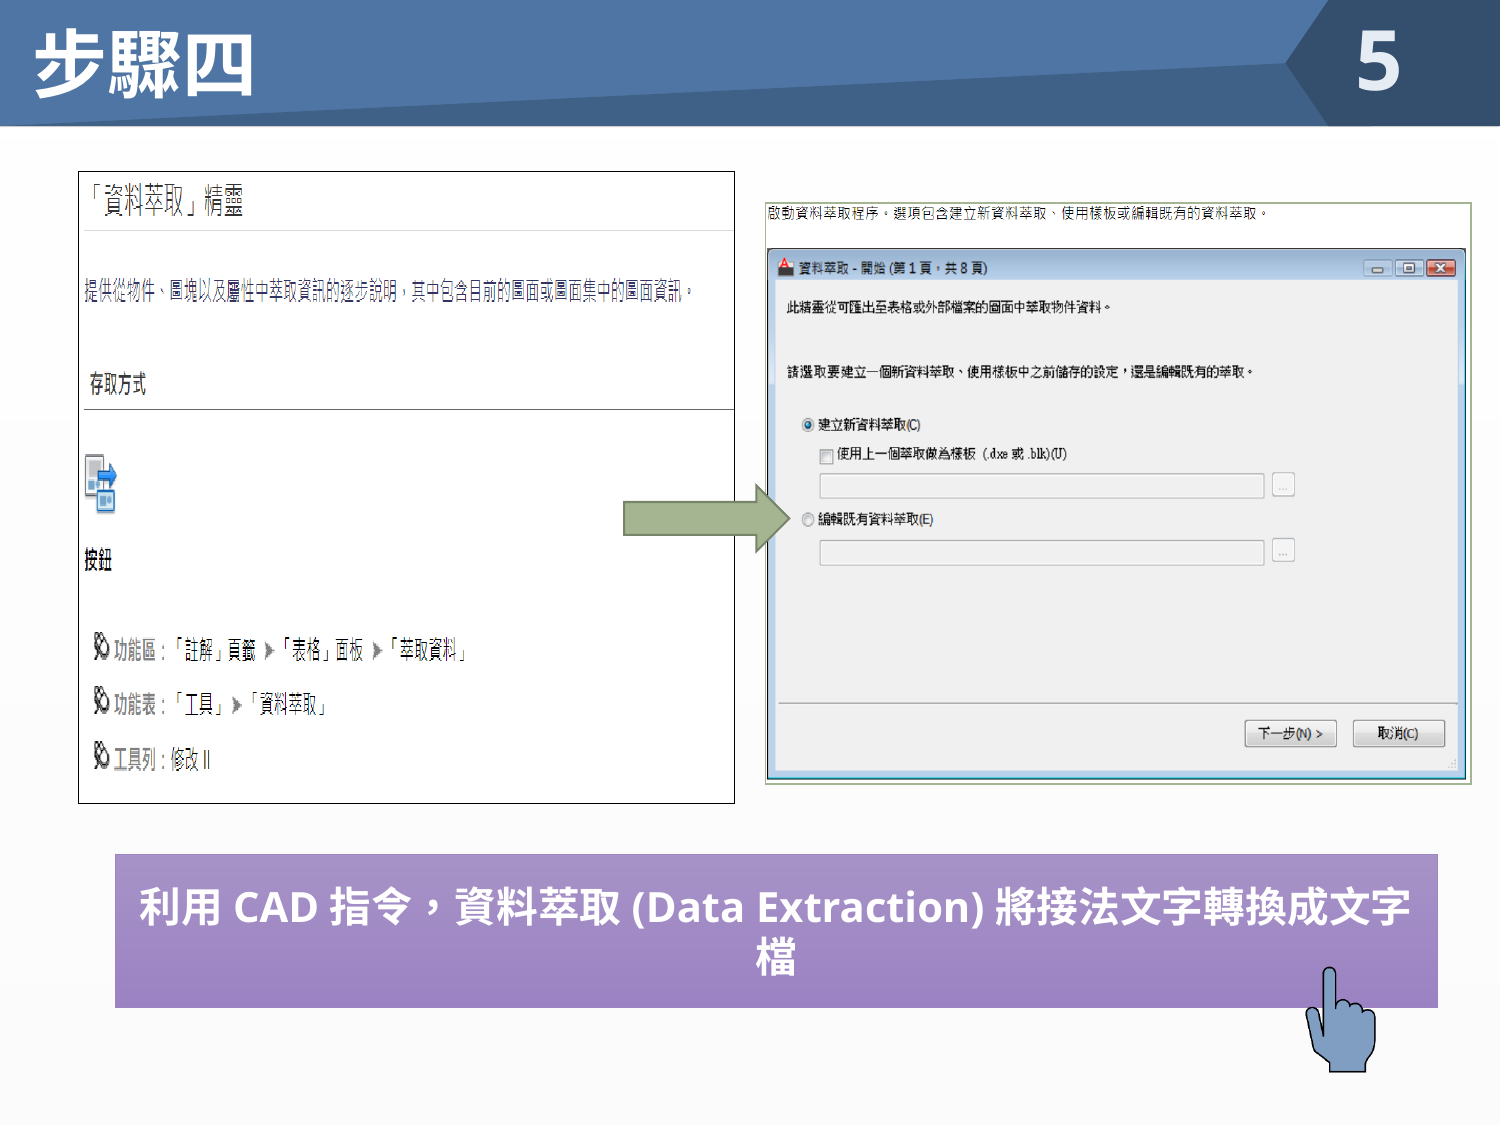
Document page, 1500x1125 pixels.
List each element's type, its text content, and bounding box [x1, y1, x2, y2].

picture [766, 203, 1471, 784]
text_box 利用CAD指令，資料萃取(Data Extraction)將接法文字轉換成文字檔 [115, 855, 1437, 1007]
text_box 5 [1340, 0, 1500, 116]
picture [79, 172, 734, 803]
text_box [624, 485, 790, 552]
text_box 步驟四 [17, 9, 1278, 116]
picture [1281, 961, 1399, 1079]
